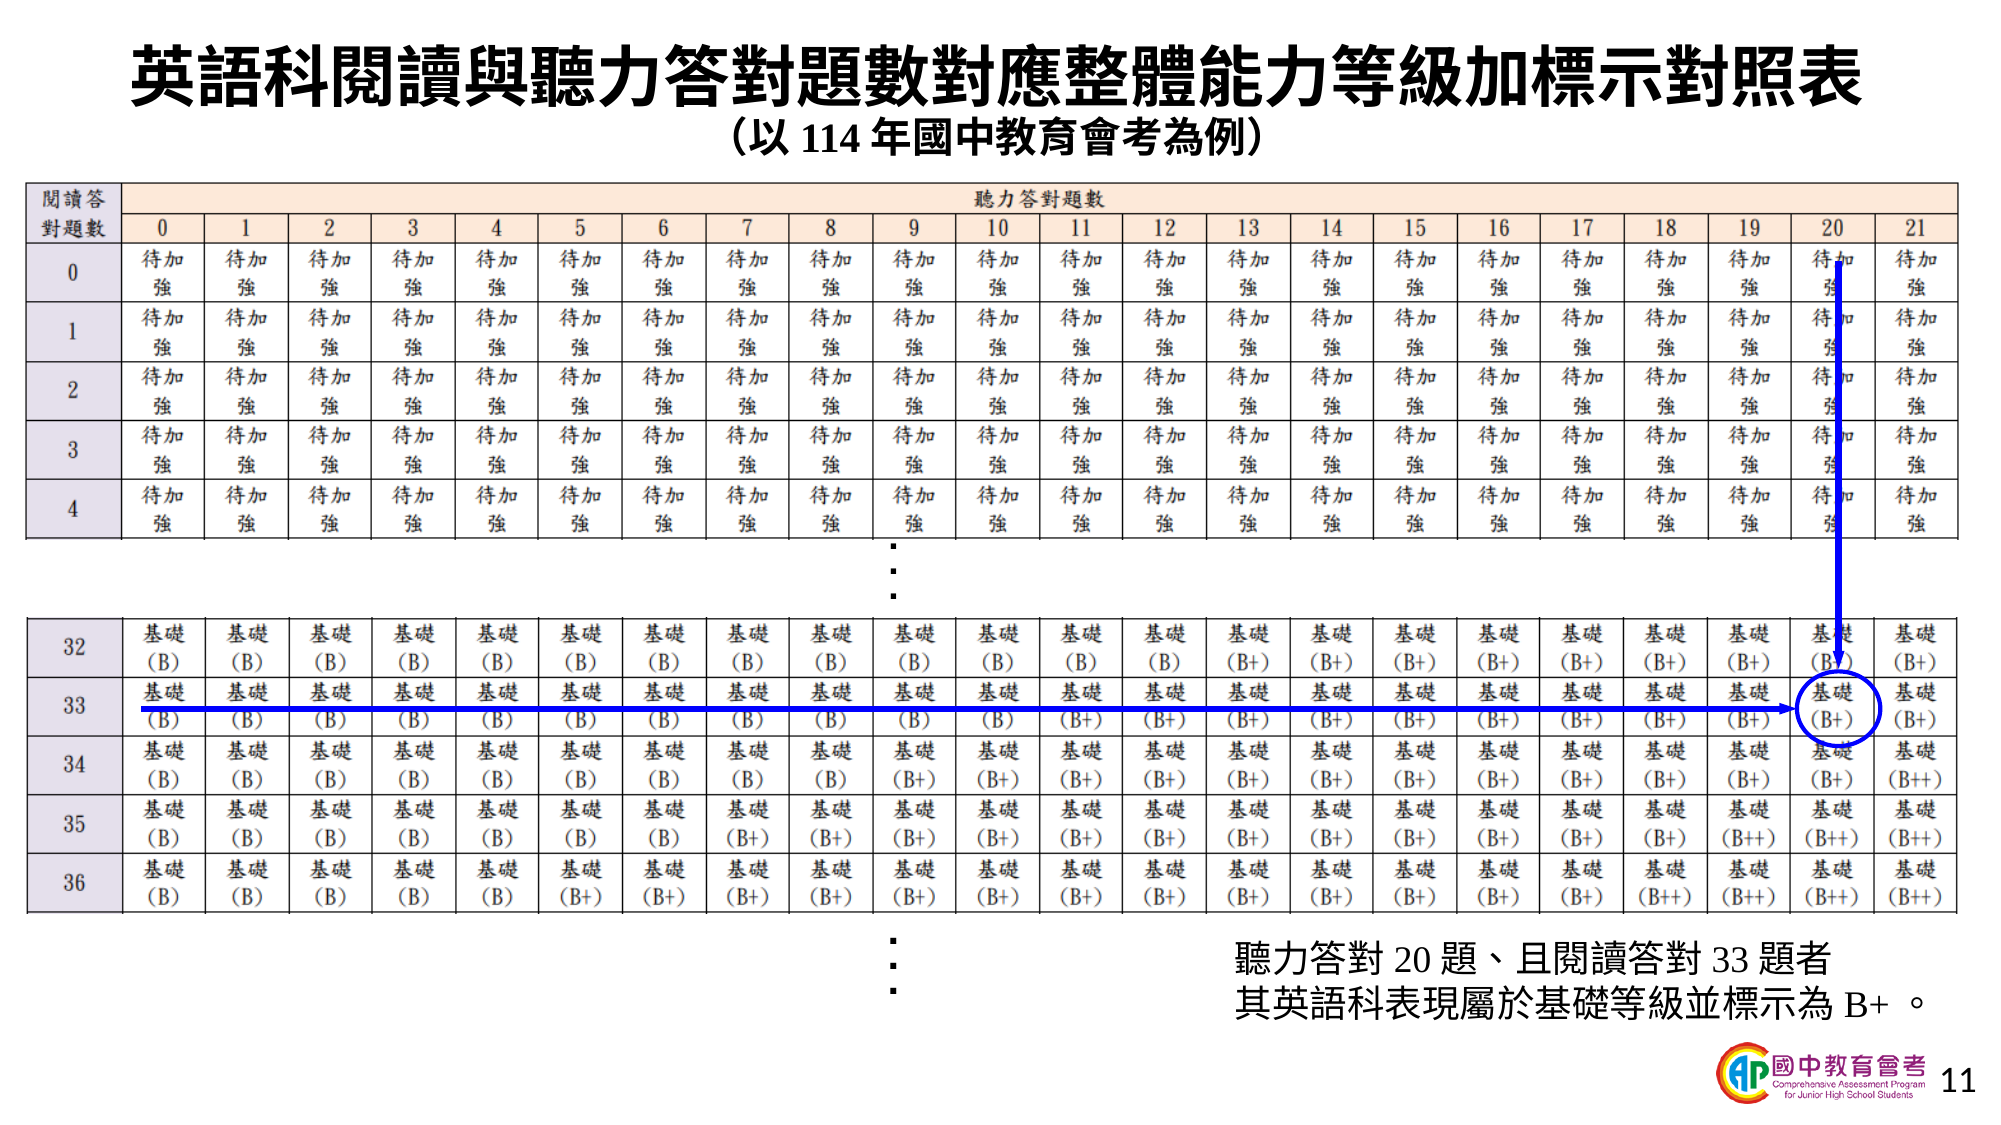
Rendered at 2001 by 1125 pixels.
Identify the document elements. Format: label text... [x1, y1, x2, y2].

picture [23, 617, 1960, 914]
text_box . . . [873, 524, 943, 661]
picture [1800, 674, 1878, 743]
text_box . . . [872, 919, 942, 1015]
text_box 聽力答對20題、且閱讀答對33題者 其英語科表現屬於基礎等級並標示為B+。 [1219, 927, 1960, 1034]
title 英語科閱讀與聽力答對題數對應整體能力等級加標示對照表 （以114年國中教育會考為例） [0, 8, 1995, 197]
text_box 11 [1923, 1047, 2000, 1108]
picture [23, 197, 1960, 540]
